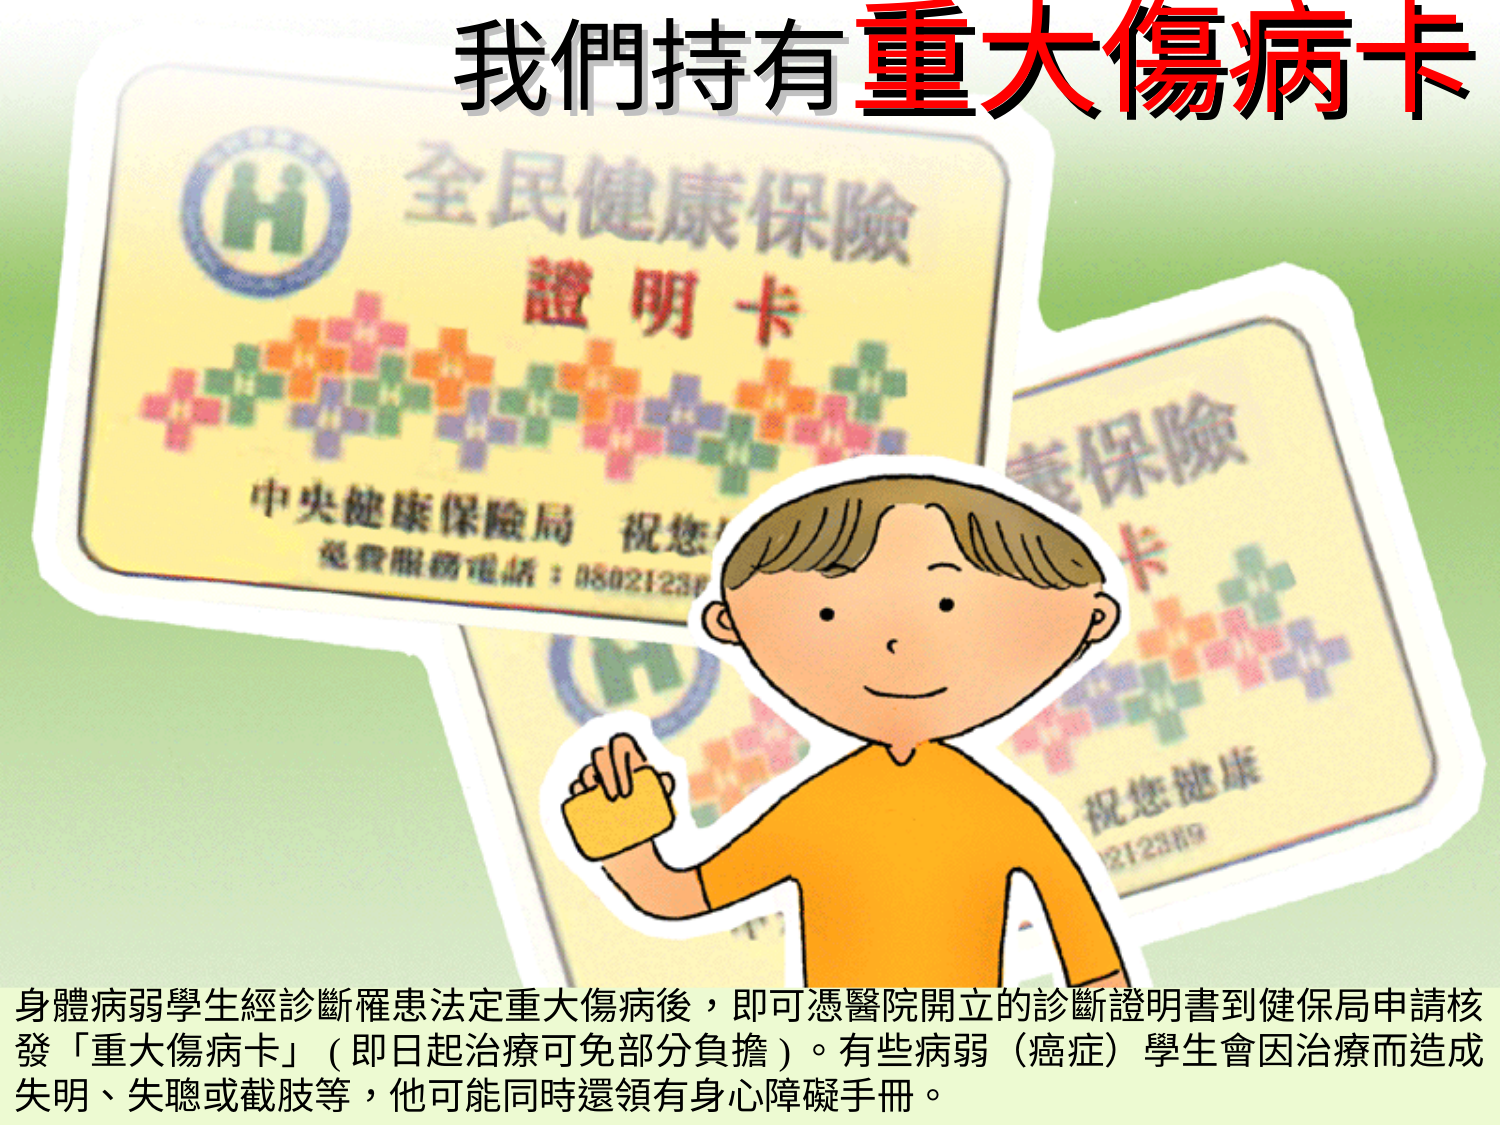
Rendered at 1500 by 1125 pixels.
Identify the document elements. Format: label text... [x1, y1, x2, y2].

title 我們持有重大傷病卡 [424, 0, 1500, 138]
picture [0, 0, 1500, 987]
subtitle 身體病弱學生經診斷罹患法定重大傷病後，即可憑醫院開立的診斷證明書到健保局申請核發「重大傷病卡」(即日起治療可免部分負擔)。有些病弱（癌症）學生會因治療而造成失明、失聰或截肢等，他可能同時還領有身心障礙手冊。 [0, 987, 1500, 1125]
